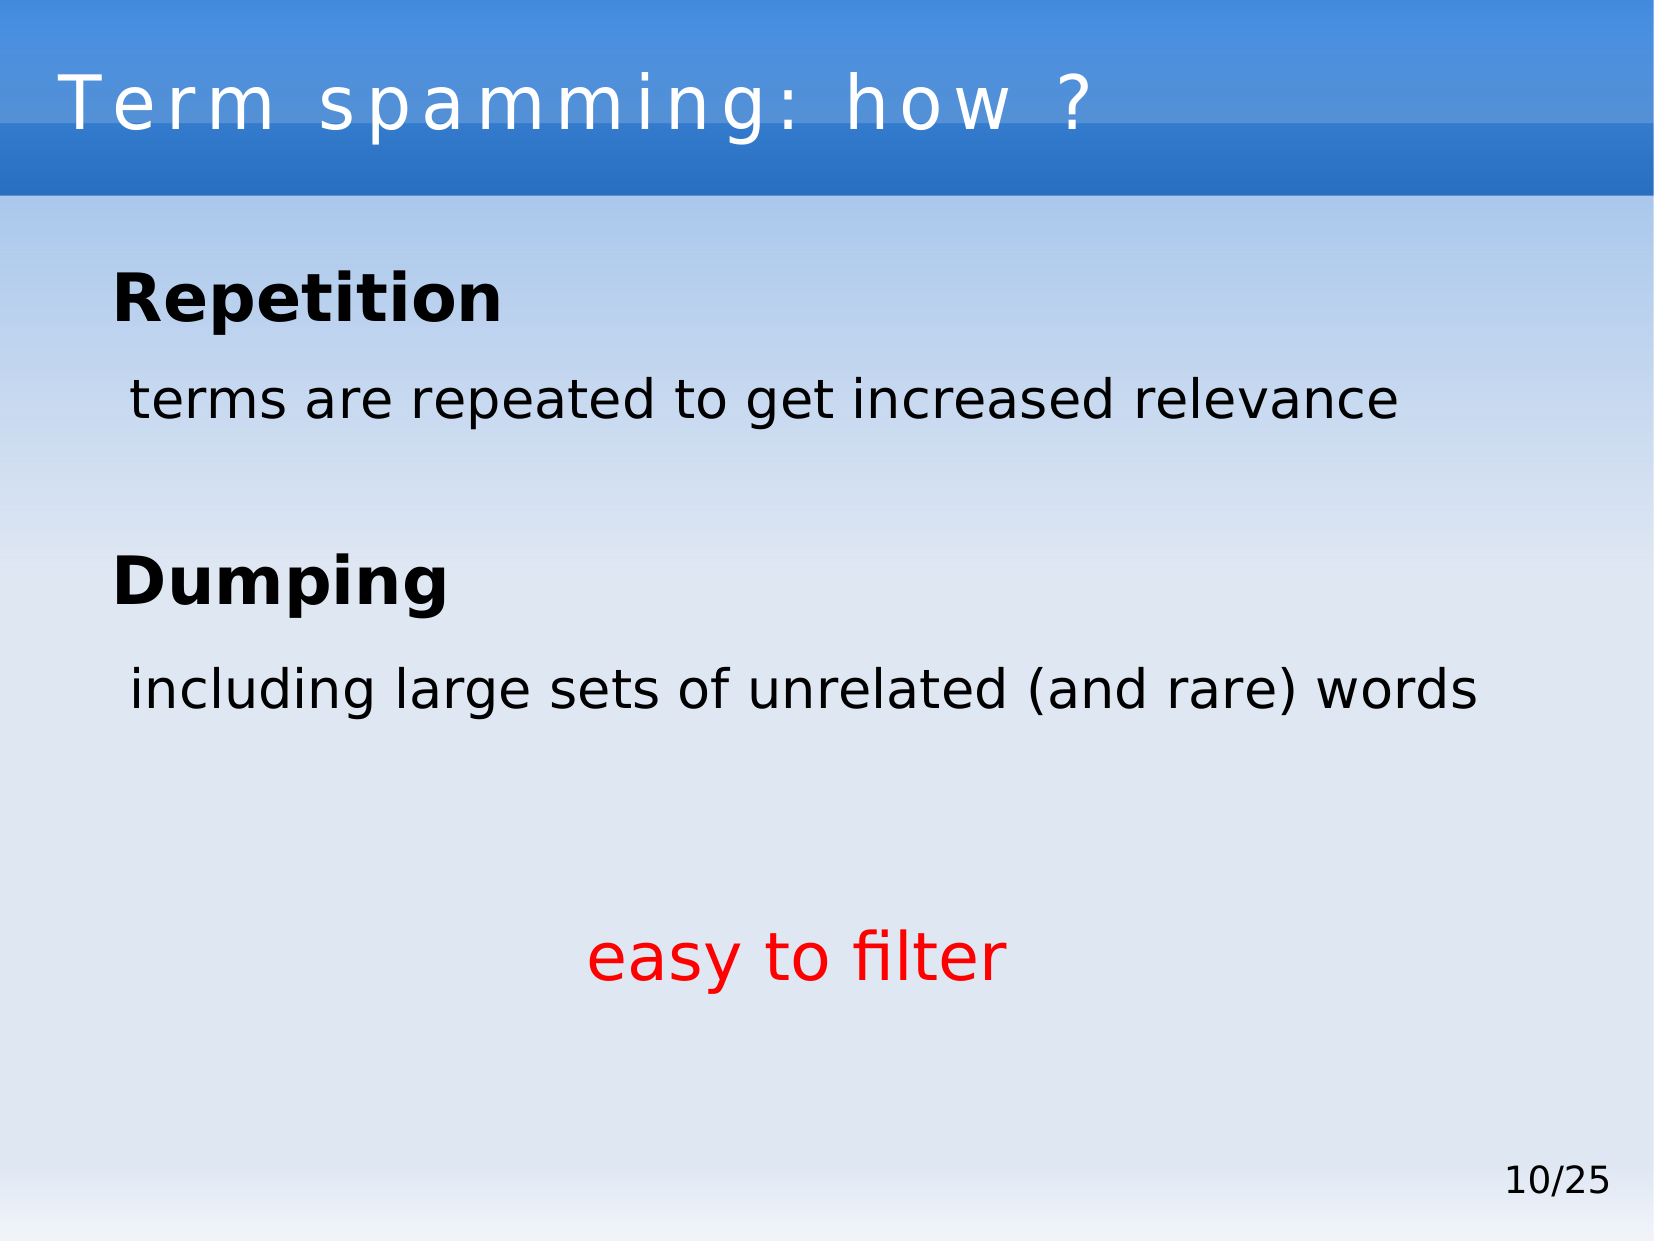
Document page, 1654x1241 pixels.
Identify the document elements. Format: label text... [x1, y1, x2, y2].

text_box including large sets of unrelated (and rare) words [129, 655, 1595, 724]
picture [0, 0, 1654, 1241]
text_box 10/25 [1455, 1151, 1627, 1210]
text_box Dumping [88, 531, 1601, 632]
title Term spamming: how ? [59, 29, 1625, 178]
text_box Repetition [88, 247, 1601, 349]
text_box easy to filter [442, 911, 1152, 1004]
text_box terms are repeated to get increased relevance [129, 366, 1595, 435]
